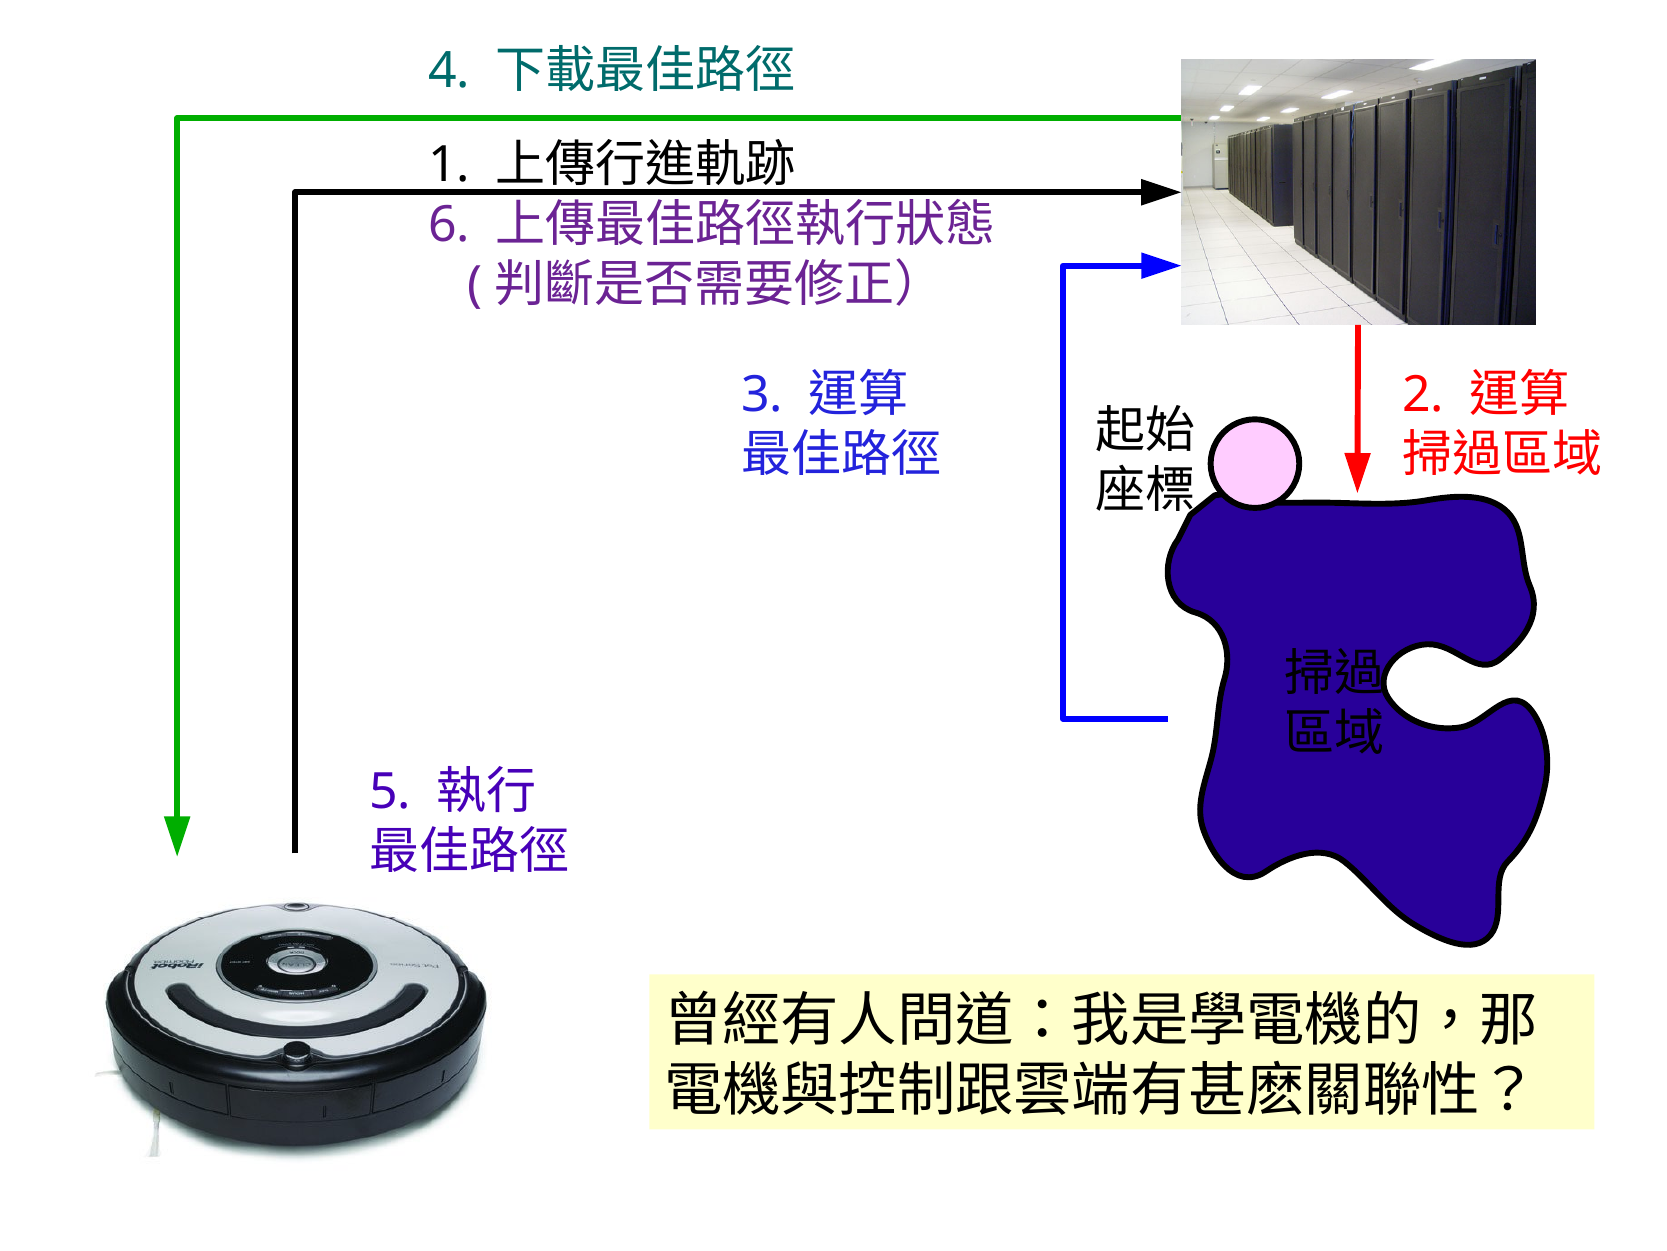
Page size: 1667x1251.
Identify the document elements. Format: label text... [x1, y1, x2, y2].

text_box 掃過區域 [1269, 632, 1447, 768]
text_box 5. 執行 最佳路徑 [354, 751, 591, 886]
text_box 2. 運算 掃過區域 [1387, 354, 1625, 490]
text_box 起始座標 [1080, 389, 1258, 525]
picture [1181, 59, 1536, 325]
text_box 1. 上傳行進軌跡 6. 上傳最佳路徑執行狀態 (判斷是否需要修正） [413, 124, 1034, 319]
text_box 4. 下載最佳路徑 [413, 29, 945, 105]
text_box [1167, 419, 1548, 945]
text_box 曾經有人問道：我是學電機的，那電機與控制跟雲端有甚麽關聯性？ [649, 974, 1595, 1130]
picture [59, 853, 532, 1211]
text_box 3. 運算 最佳路徑 [726, 354, 963, 490]
